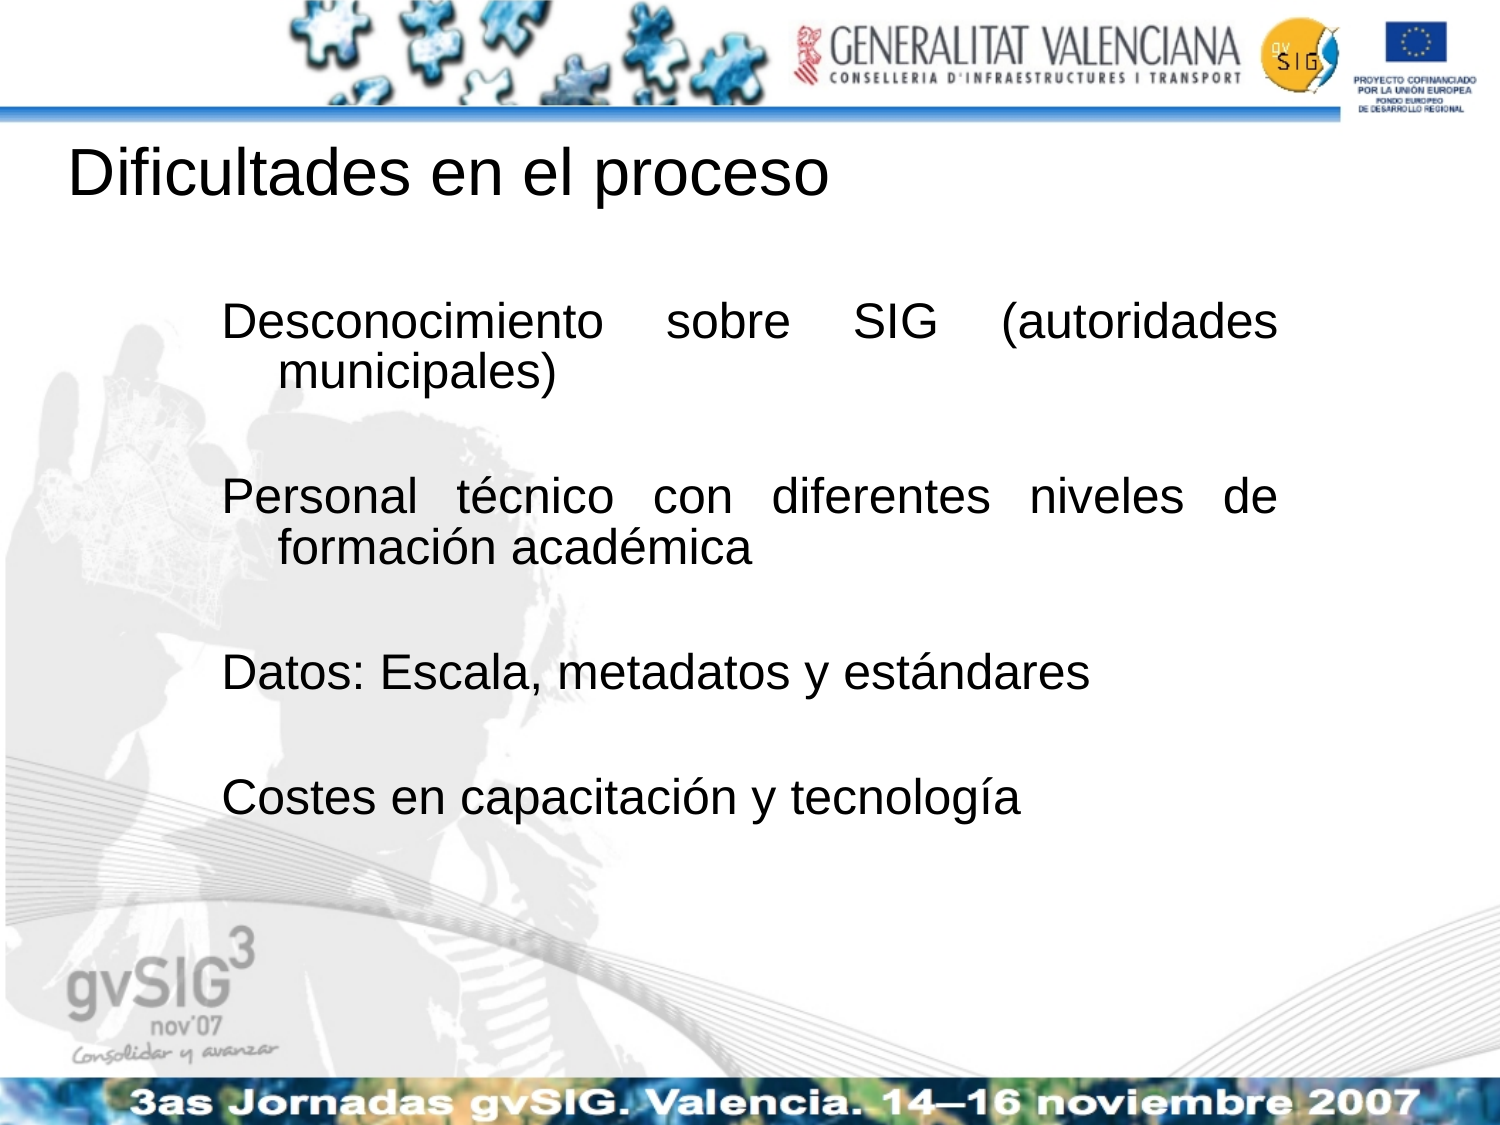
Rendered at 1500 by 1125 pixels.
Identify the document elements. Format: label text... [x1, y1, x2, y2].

list Desconocimiento sobre SIG (autoridades municipales) Personal técnico con diferentes niveles de formación académica Datos: Escala, metadatos y estándares Costes en capacitación y tecnología [206, 290, 1294, 953]
picture [0, 0, 1500, 1125]
title Dificultades en el proceso [53, 78, 1404, 266]
